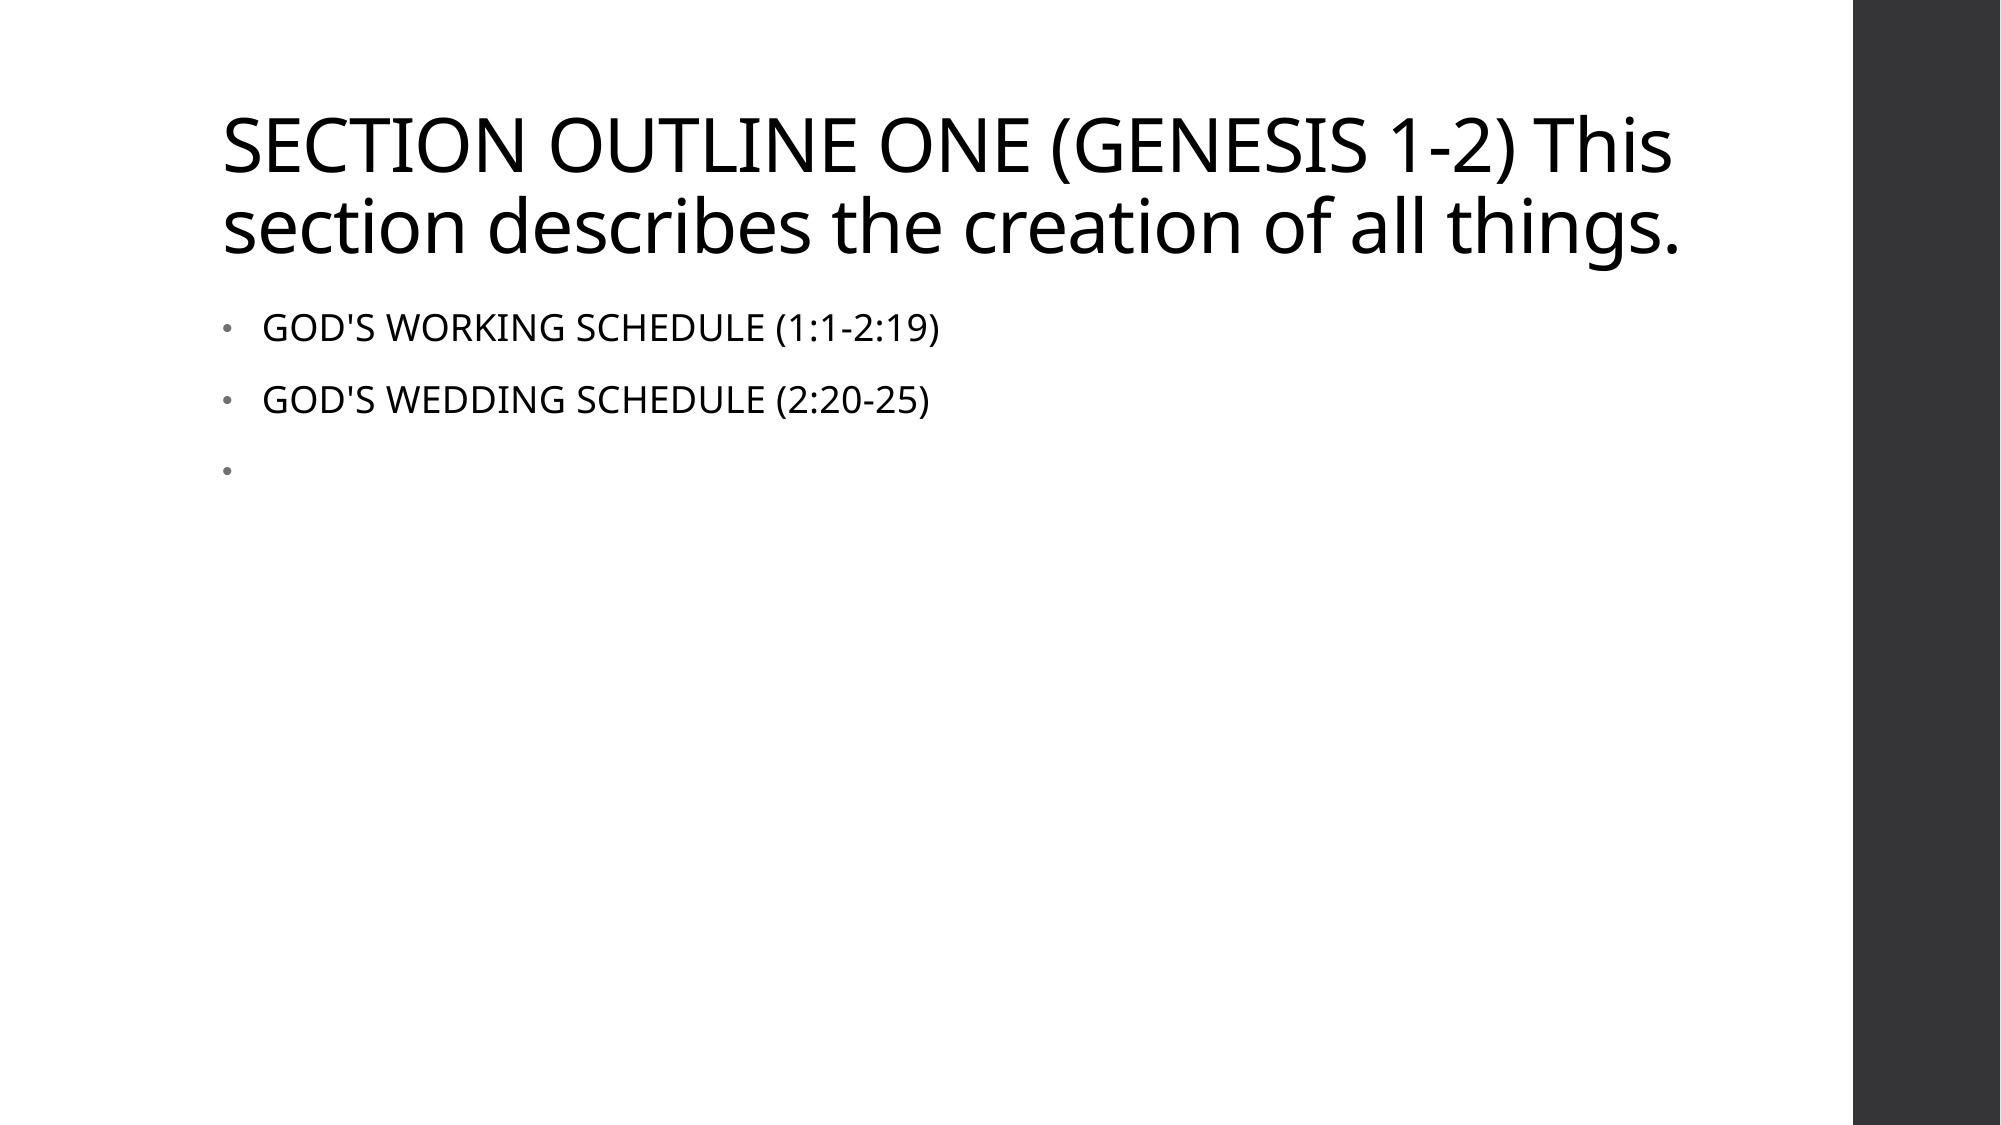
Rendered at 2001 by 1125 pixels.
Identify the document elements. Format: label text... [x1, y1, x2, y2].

list GOD'S WORKING SCHEDULE (1:1-2:19) GOD'S WEDDING SCHEDULE (2:20-25) [206, 299, 1617, 1014]
title SECTION OUTLINE ONE (GENESIS 1-2) This section describes the creation of all things. [206, 60, 1797, 278]
